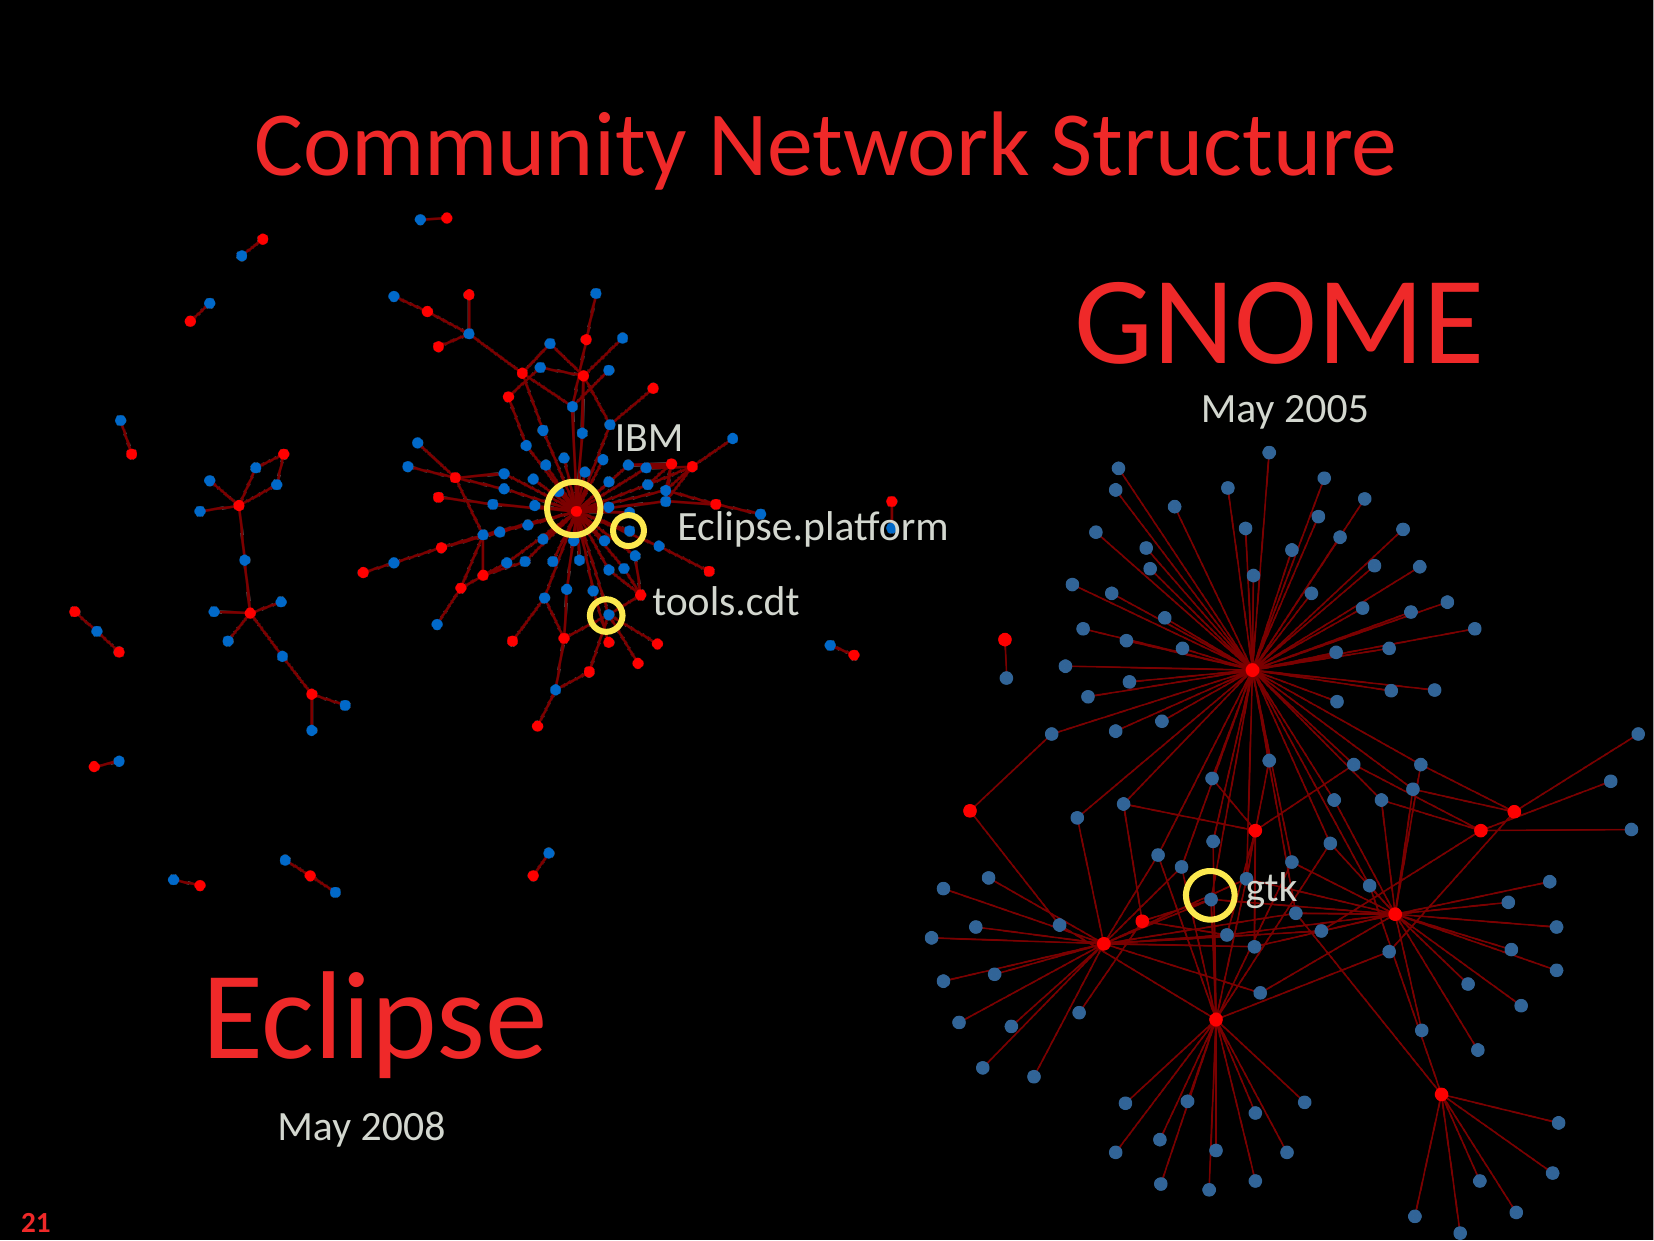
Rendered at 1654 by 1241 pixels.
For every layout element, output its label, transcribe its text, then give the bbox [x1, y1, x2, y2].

text_box Eclipse.platform [662, 501, 966, 568]
text_box May 2008 [262, 1101, 488, 1168]
text_box IBM [600, 412, 699, 479]
picture [0, 195, 1654, 1241]
text_box GNOME [1060, 262, 1501, 430]
text_box tools.cdt [637, 576, 815, 643]
text_box gtk [1230, 862, 1313, 929]
text_box May 2005 [1186, 384, 1412, 451]
title Community Network Structure [82, 56, 1571, 250]
text_box Eclipse [187, 957, 564, 1126]
